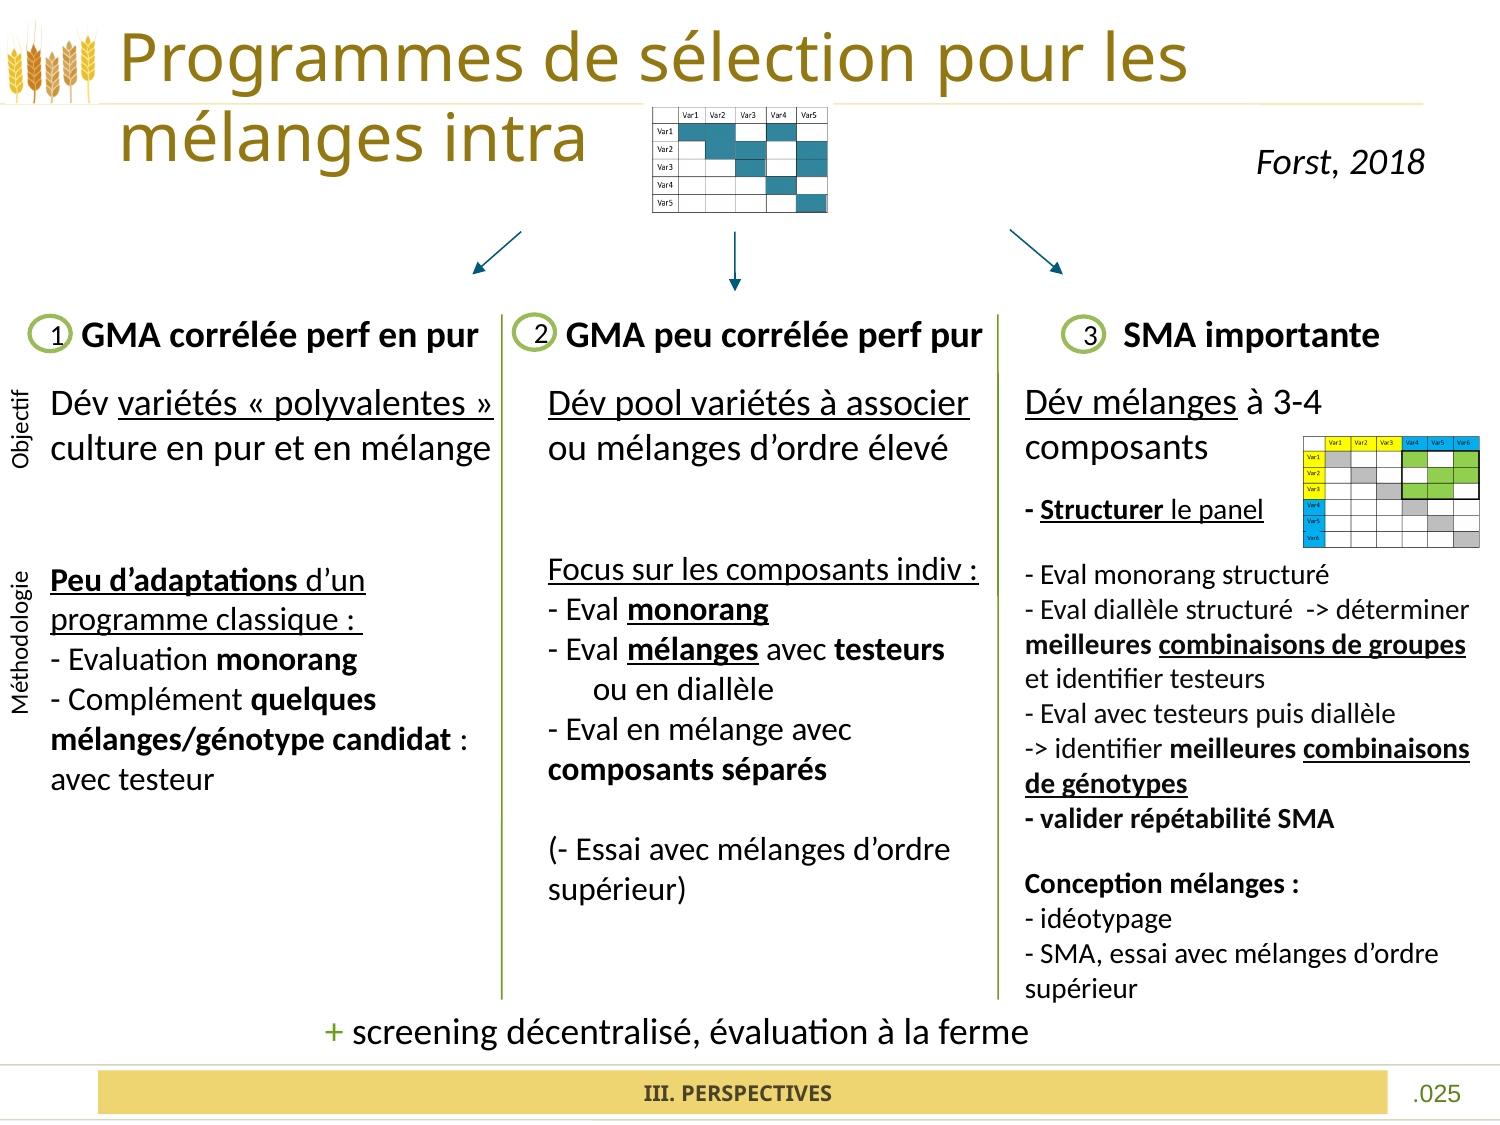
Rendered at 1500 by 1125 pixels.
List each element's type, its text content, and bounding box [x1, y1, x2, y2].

text_box Objectif [0, 373, 41, 485]
text_box GMA corrélée perf en pur Dév variétés « polyvalentes » culture en pur et en mélange Peu d’adaptations d’un programme classique : - Evaluation monorang - Complément quelques mélanges/génotype candidat : avec testeur [35, 302, 526, 805]
picture [643, 99, 834, 219]
text_box III. PERSPECTIVES [112, 1079, 1365, 1106]
title Programmes de sélection pour les mélanges intra [103, 7, 1500, 103]
text_box 2 [513, 314, 556, 350]
picture [5, 18, 99, 104]
text_box Forst, 2018 [1241, 129, 1500, 198]
text_box + screening décentralisé, évaluation à la ferme [309, 999, 1081, 1060]
text_box GMA peu corrélée perf pur Dév pool variétés à associer ou mélanges d’ordre élevé Focus sur les composants indiv : - Eval monorang - Eval mélanges avec testeurs ou en diallèle - Eval en mélange avec composants séparés (- Essai avec mélanges d’ordre supérieur) [532, 302, 1000, 915]
text_box Méthodologie [0, 538, 41, 731]
text_box 1 [29, 315, 71, 352]
text_box SMA importante Dév mélanges à 3-4 composants - Structurer le panel - Eval monorang structuré - Eval diallèle structuré -> déterminer meilleures combinaisons de groupes et identifier testeurs - Eval avec testeurs puis diallèle -> identifier meilleures combinaisons de génotypes - valider répétabilité SMA Conception mélanges : - idéotypage - SMA, essai avec mélanges d’ordre supérieur [1009, 302, 1495, 1013]
